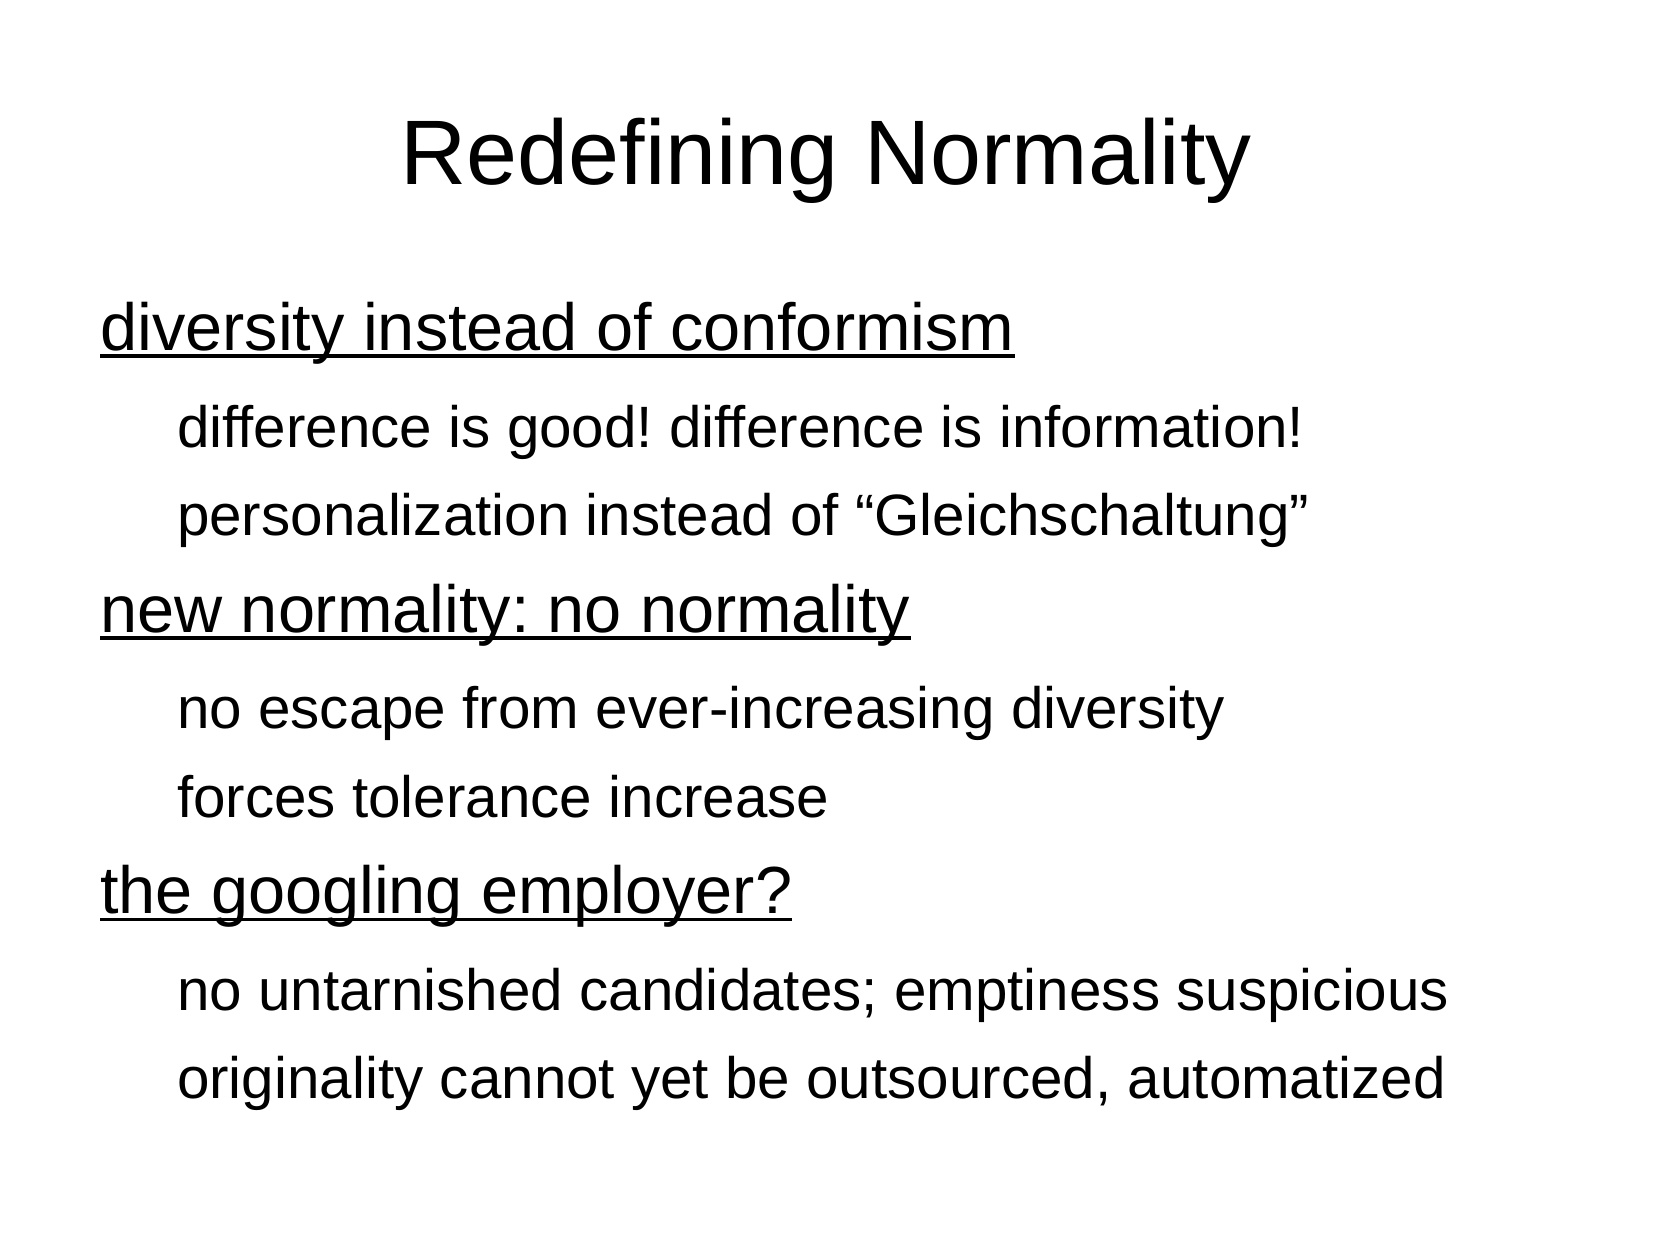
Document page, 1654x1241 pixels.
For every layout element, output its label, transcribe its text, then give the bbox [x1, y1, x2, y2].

list diversity instead of conformism difference is good! difference is information! personalization instead of “Gleichschaltung” new normality: no normality no escape from ever-increasing diversity forces tolerance increase the googling employer? no untarnished candidates; emptiness suspicious originality cannot yet be outsourced, automatized [82, 290, 1571, 1112]
title Redefining Normality [82, 49, 1571, 257]
